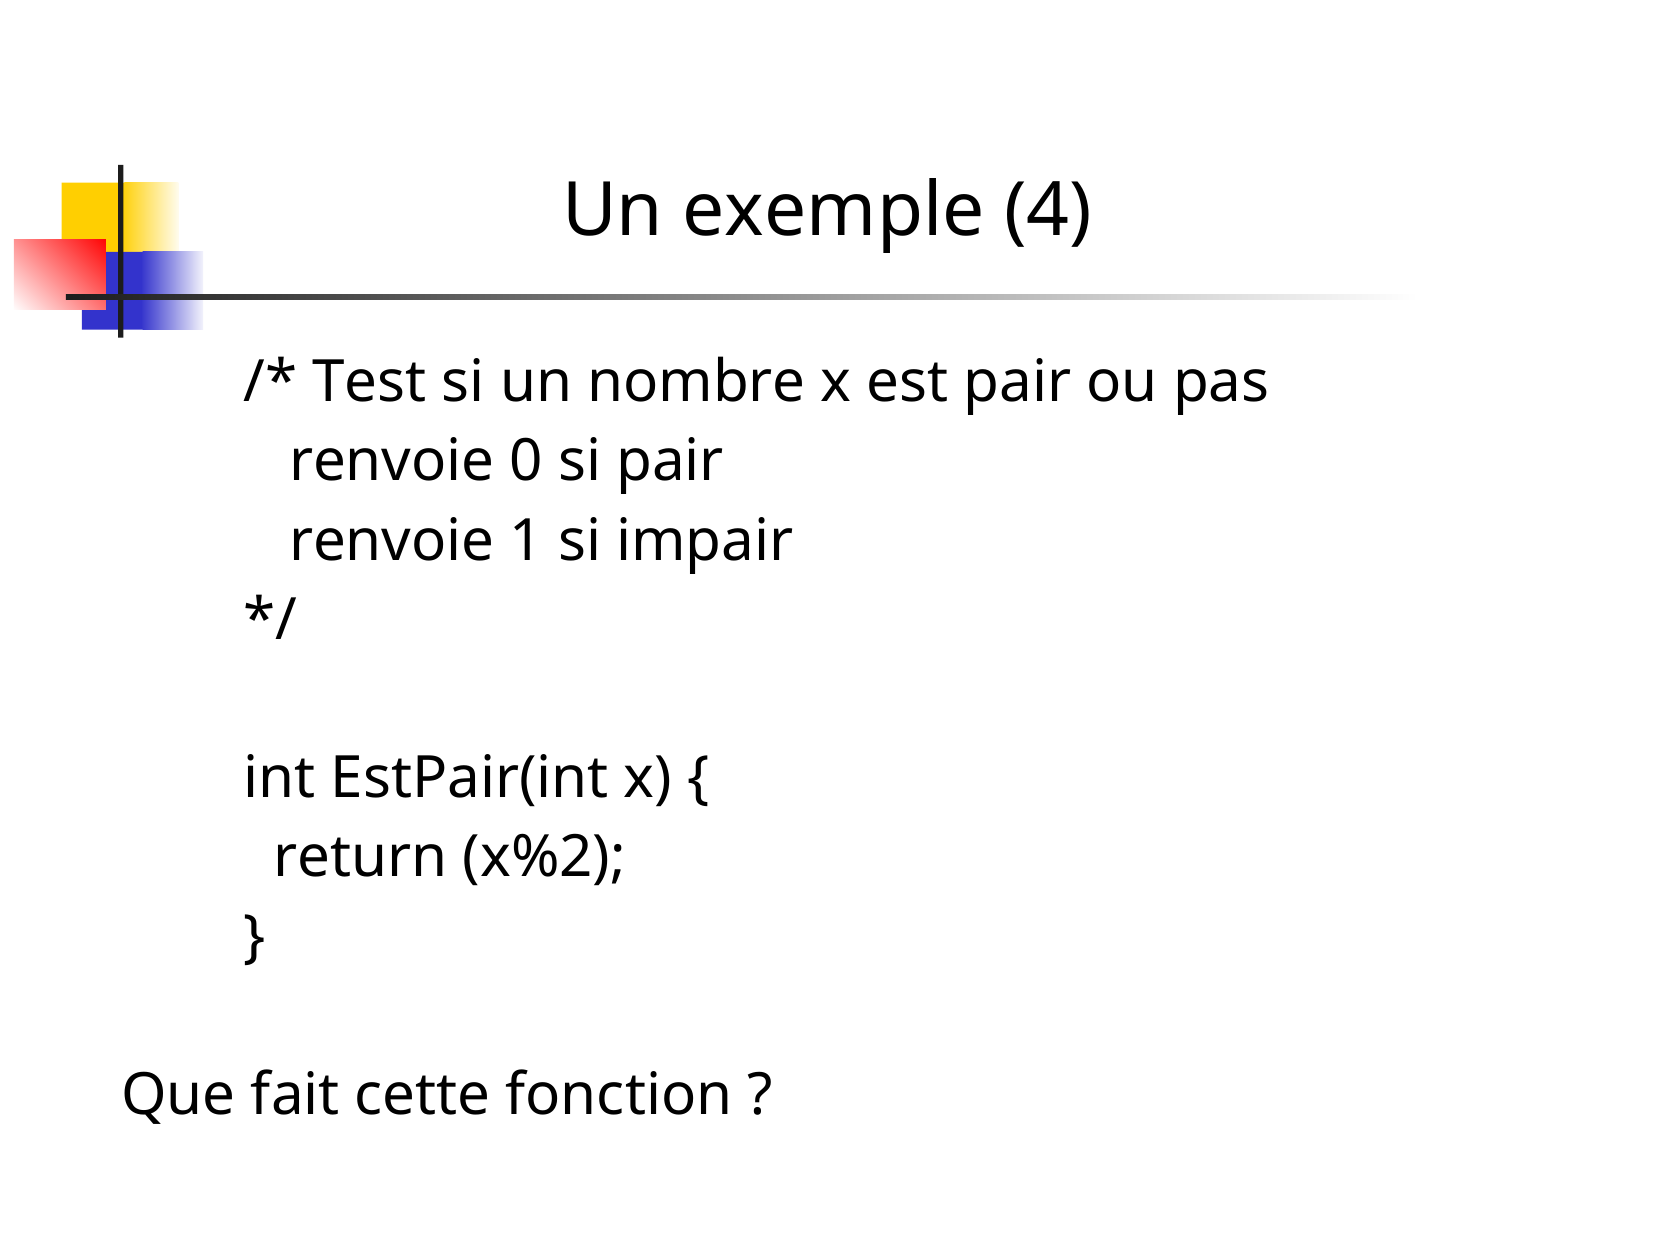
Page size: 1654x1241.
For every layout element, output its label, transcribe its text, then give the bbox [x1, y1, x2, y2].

subtitle /* Test si un nombre x est pair ou pas renvoie 0 si pair renvoie 1 si impair */ int EstPair(int x) { return (x%2); } Que fait cette fonction ? [121, 352, 1534, 1119]
title Un exemple (4) [121, 110, 1534, 303]
